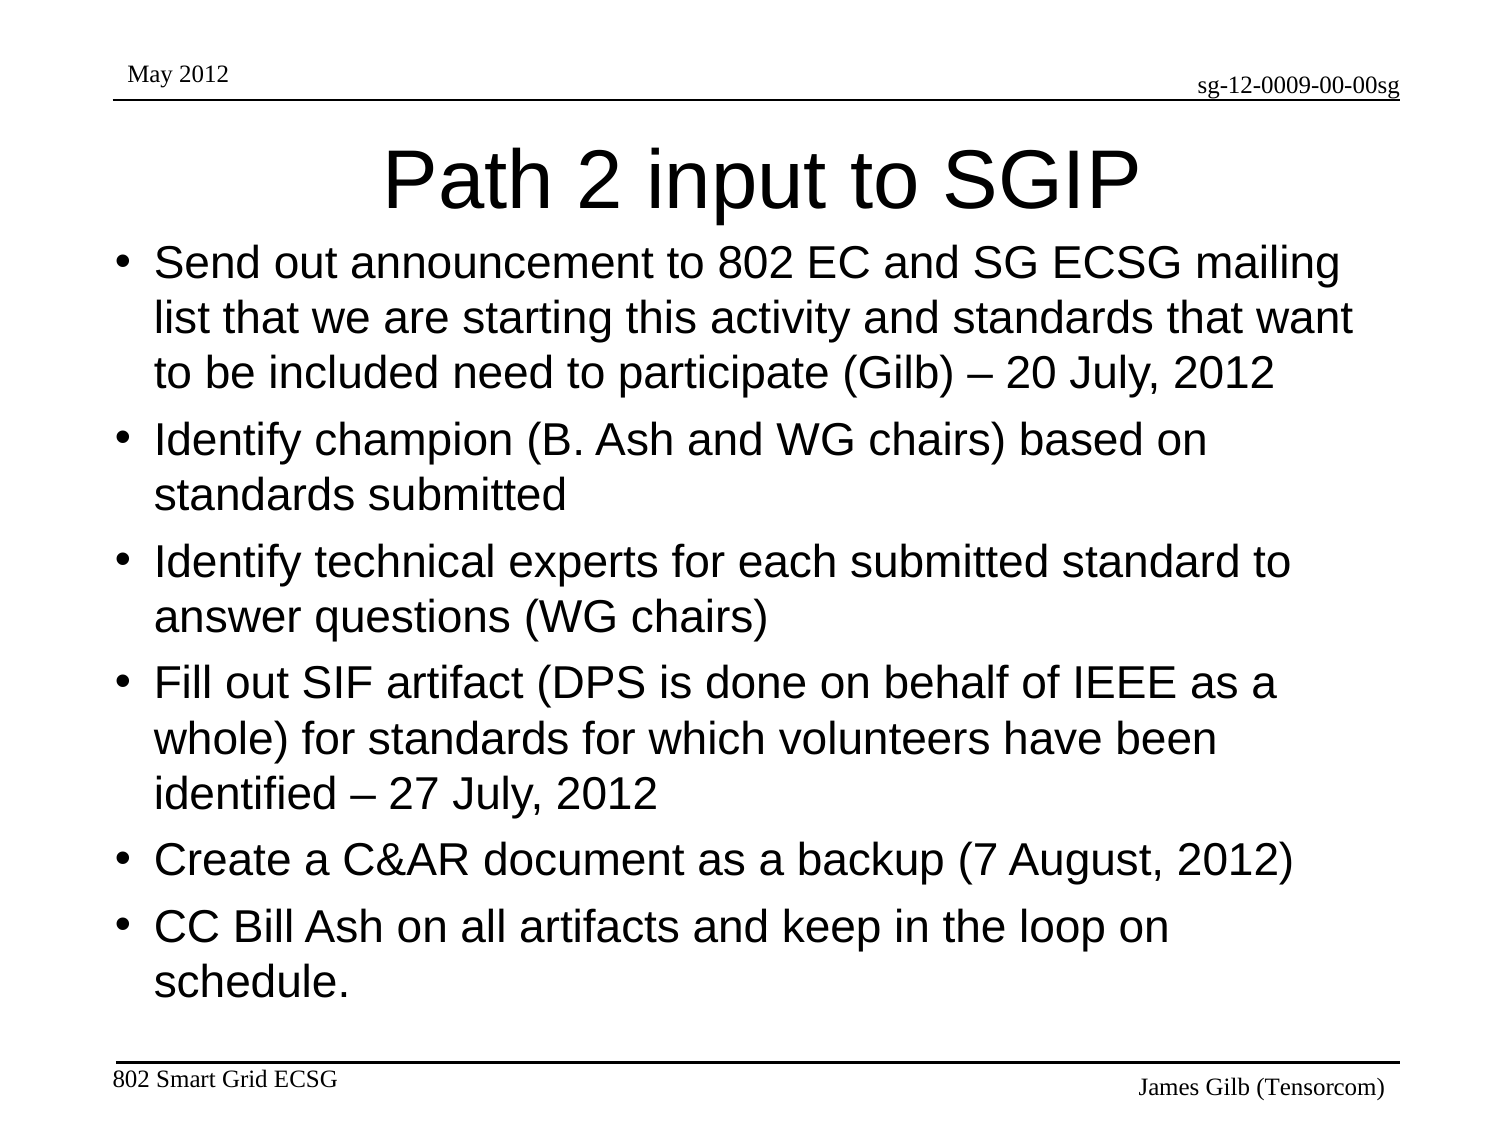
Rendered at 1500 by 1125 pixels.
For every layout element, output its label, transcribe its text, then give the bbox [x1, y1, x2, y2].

title Path 2 input to SGIP [125, 112, 1401, 238]
list Send out announcement to 802 EC and SG ECSG mailing list that we are starting this activity and standards that want to be included need to participate (Gilb) – 20 July, 2012 Identify champion (B. Ash and WG chairs) based on standards submitted Identify technical experts for each submitted standard to answer questions (WG chairs) Fill out SIF artifact (DPS is done on behalf of IEEE as a whole) for standards for which volunteers have been identified – 27 July, 2012 Create a C&AR document as a backup (7 August, 2012) CC Bill Ash on all artifacts and keep in the loop on schedule. [99, 224, 1375, 1051]
